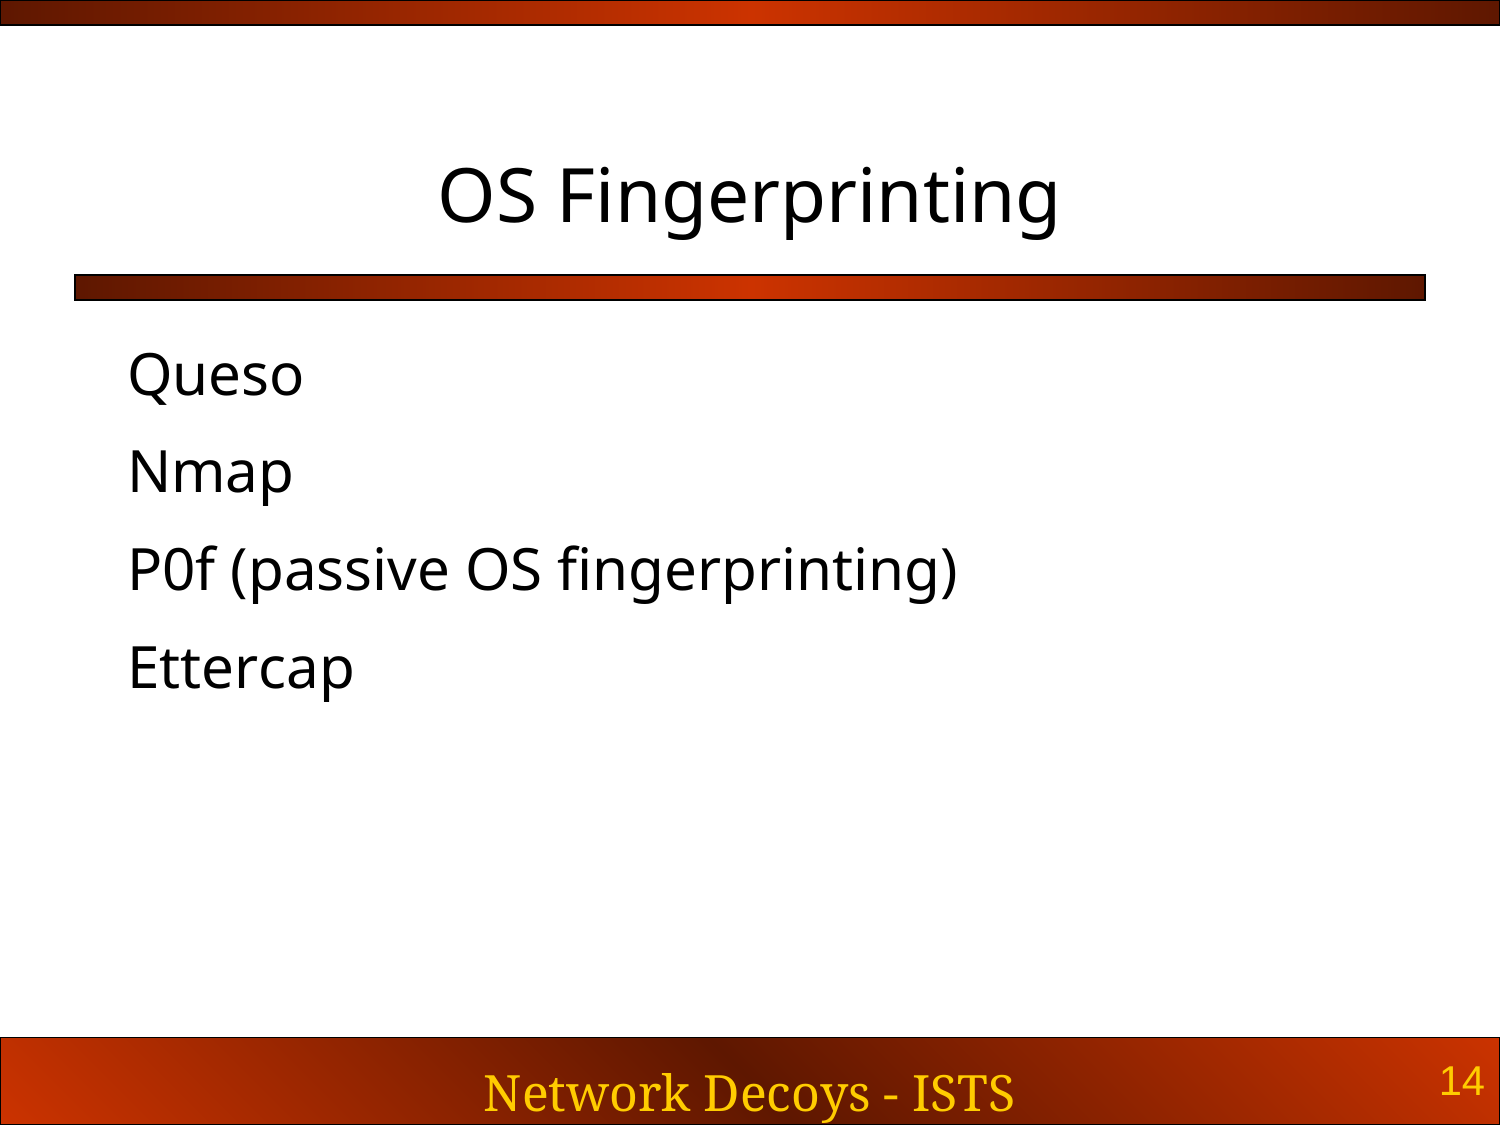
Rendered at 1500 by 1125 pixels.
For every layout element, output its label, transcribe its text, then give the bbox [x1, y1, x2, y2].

list Queso Nmap P0f (passive OS fingerprinting) Ettercap [112, 324, 1388, 1001]
title OS Fingerprinting [112, 99, 1388, 288]
